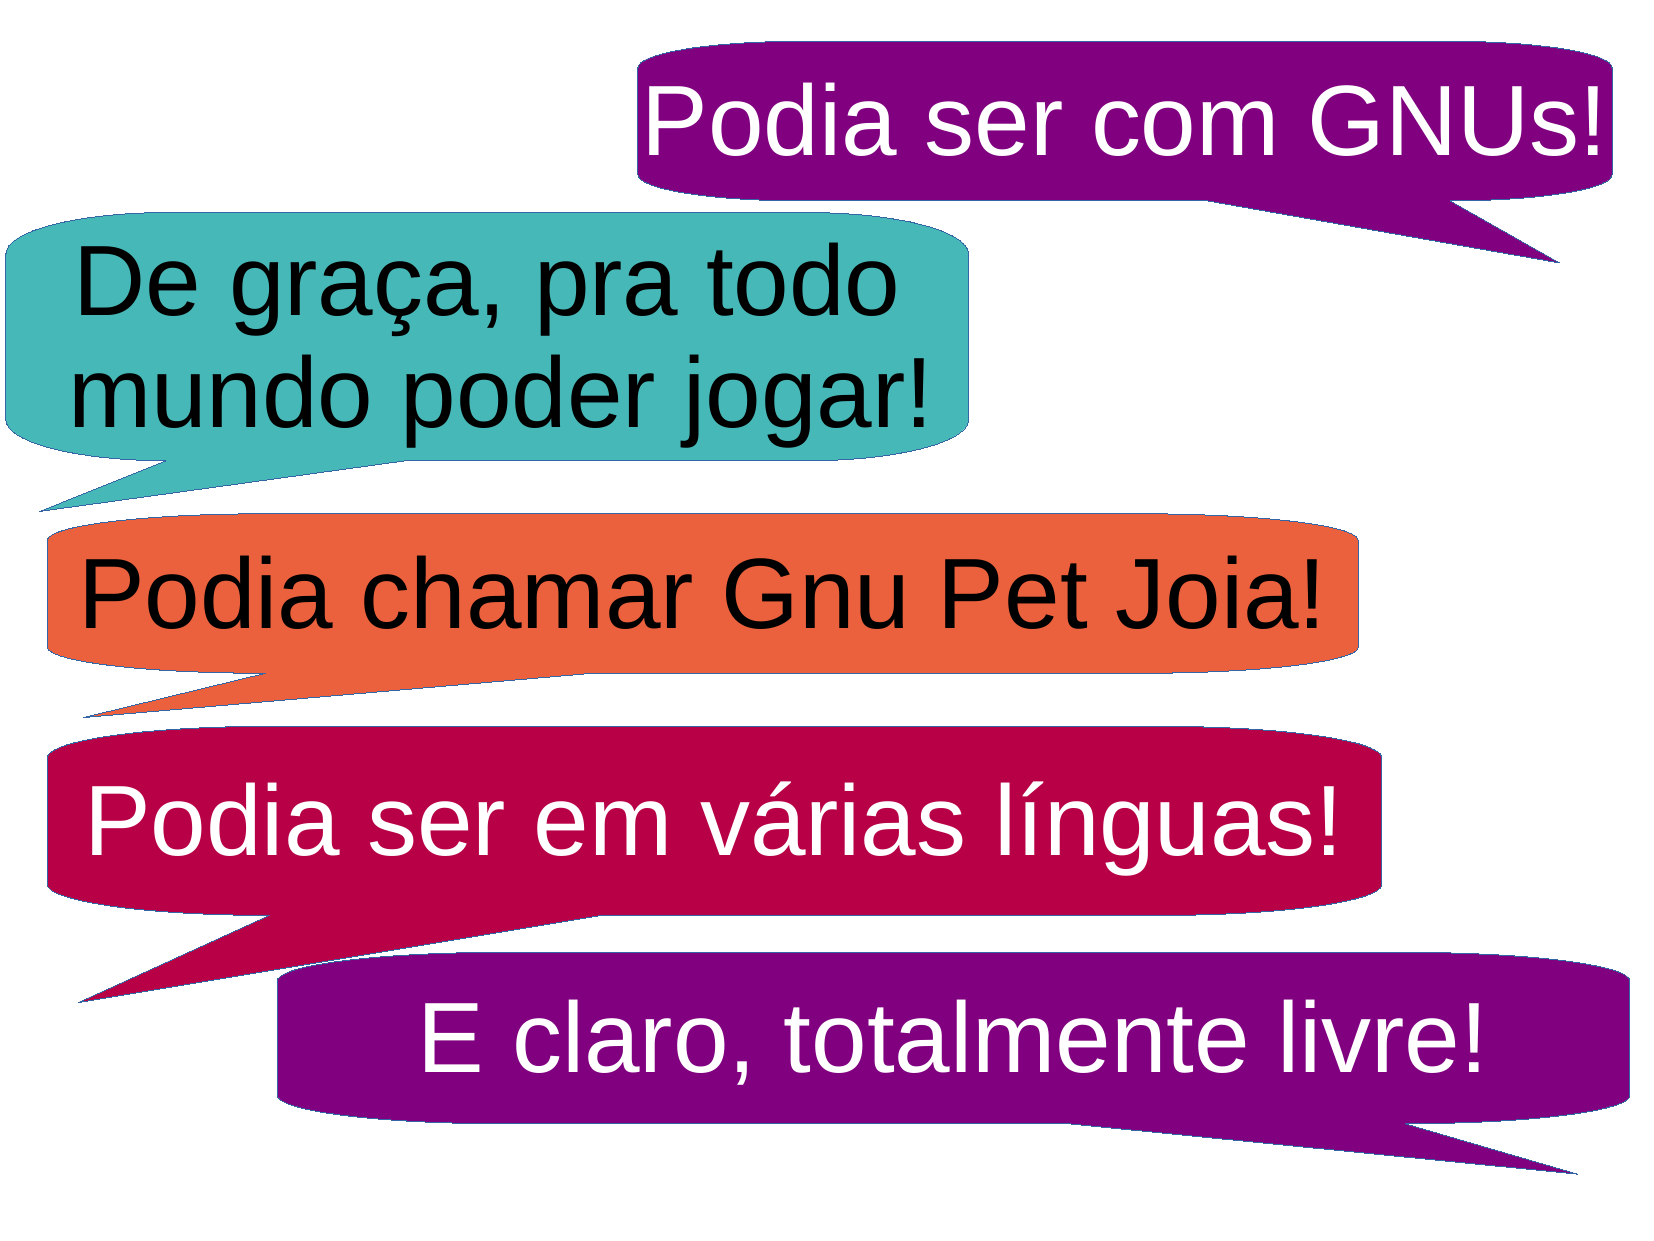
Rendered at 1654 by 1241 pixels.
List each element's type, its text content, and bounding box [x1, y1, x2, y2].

text_box Podia ser em várias línguas! [47, 726, 1382, 1003]
text_box Podia ser com GNUs! [637, 41, 1613, 263]
text_box E claro, totalmente livre! [277, 952, 1630, 1175]
text_box Podia chamar Gnu Pet Joia! [47, 513, 1359, 718]
text_box De graça, pra todo mundo poder jogar! [5, 212, 969, 512]
